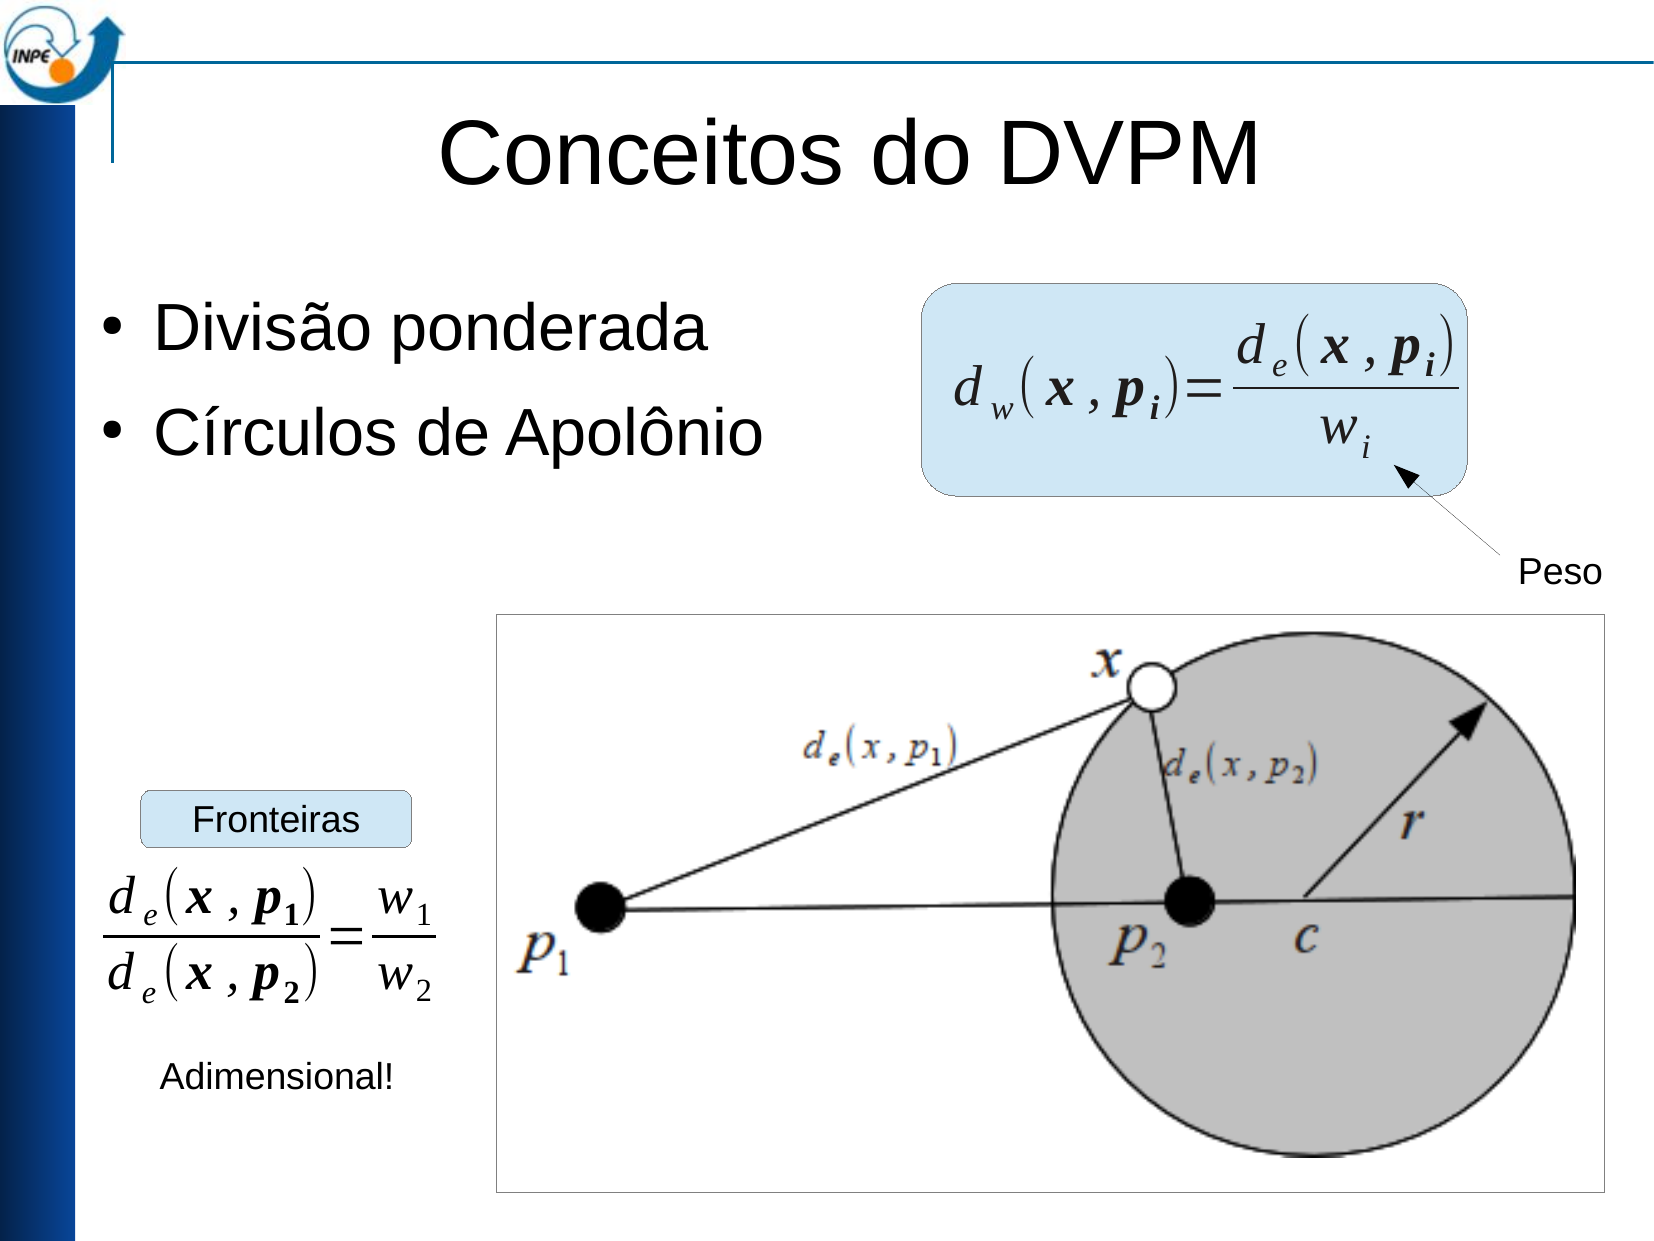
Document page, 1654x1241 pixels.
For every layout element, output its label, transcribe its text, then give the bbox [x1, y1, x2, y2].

text_box Adimensional! [144, 1048, 409, 1106]
text_box [1397, 465, 1467, 497]
title Conceitos do DVPM [82, 49, 1619, 257]
picture [0, 0, 126, 105]
chart [945, 310, 1468, 465]
chart [95, 863, 444, 1010]
picture [505, 625, 1576, 1158]
text_box Peso [1503, 543, 1619, 601]
text_box [496, 614, 1605, 1193]
text_box [921, 283, 1467, 497]
list Divisão ponderada Círculos de Apolônio [82, 290, 1619, 1010]
text_box Fronteiras [140, 790, 412, 848]
